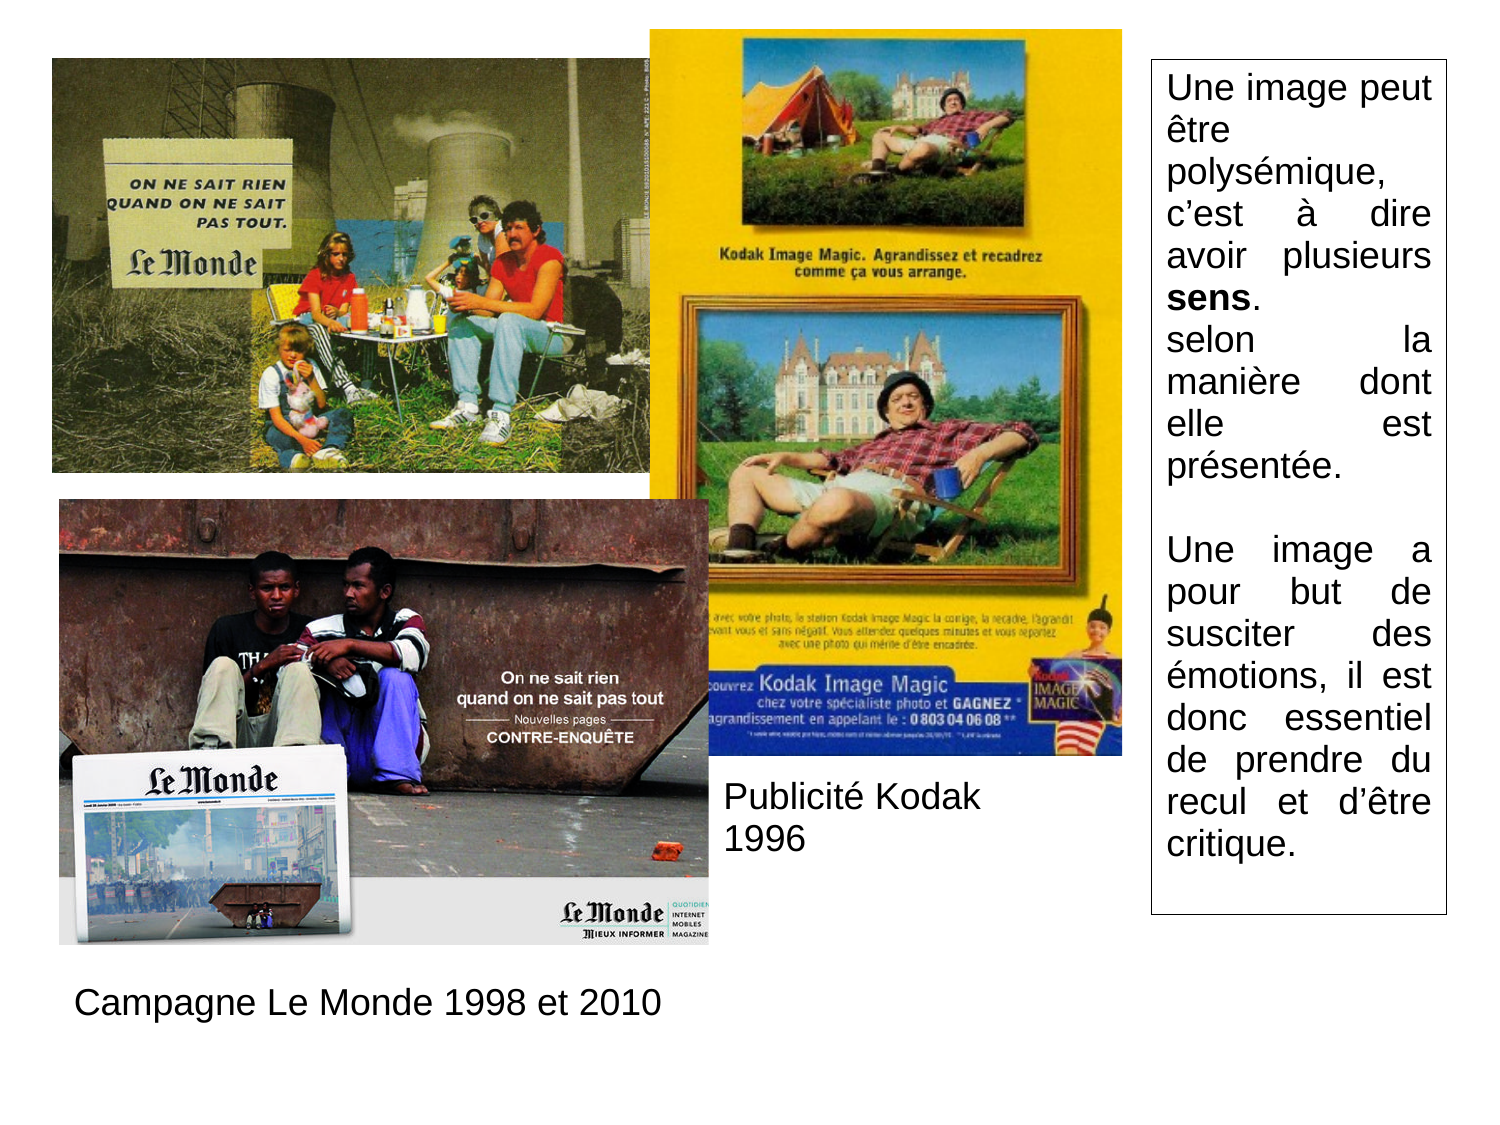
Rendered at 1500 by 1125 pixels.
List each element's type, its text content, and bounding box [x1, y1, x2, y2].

picture [52, 29, 1123, 945]
text_box Publicité Kodak 1996 [708, 767, 1063, 867]
text_box Campagne Le Monde 1998 et 2010 [59, 974, 857, 1032]
text_box Une image peut être polysémique, c’est à dire avoir plusieurs sens. selon la manière dont elle est présentée. Une image a pour but de susciter des émotions, il est donc essentiel de prendre du recul et d’être critique. [1151, 59, 1447, 915]
